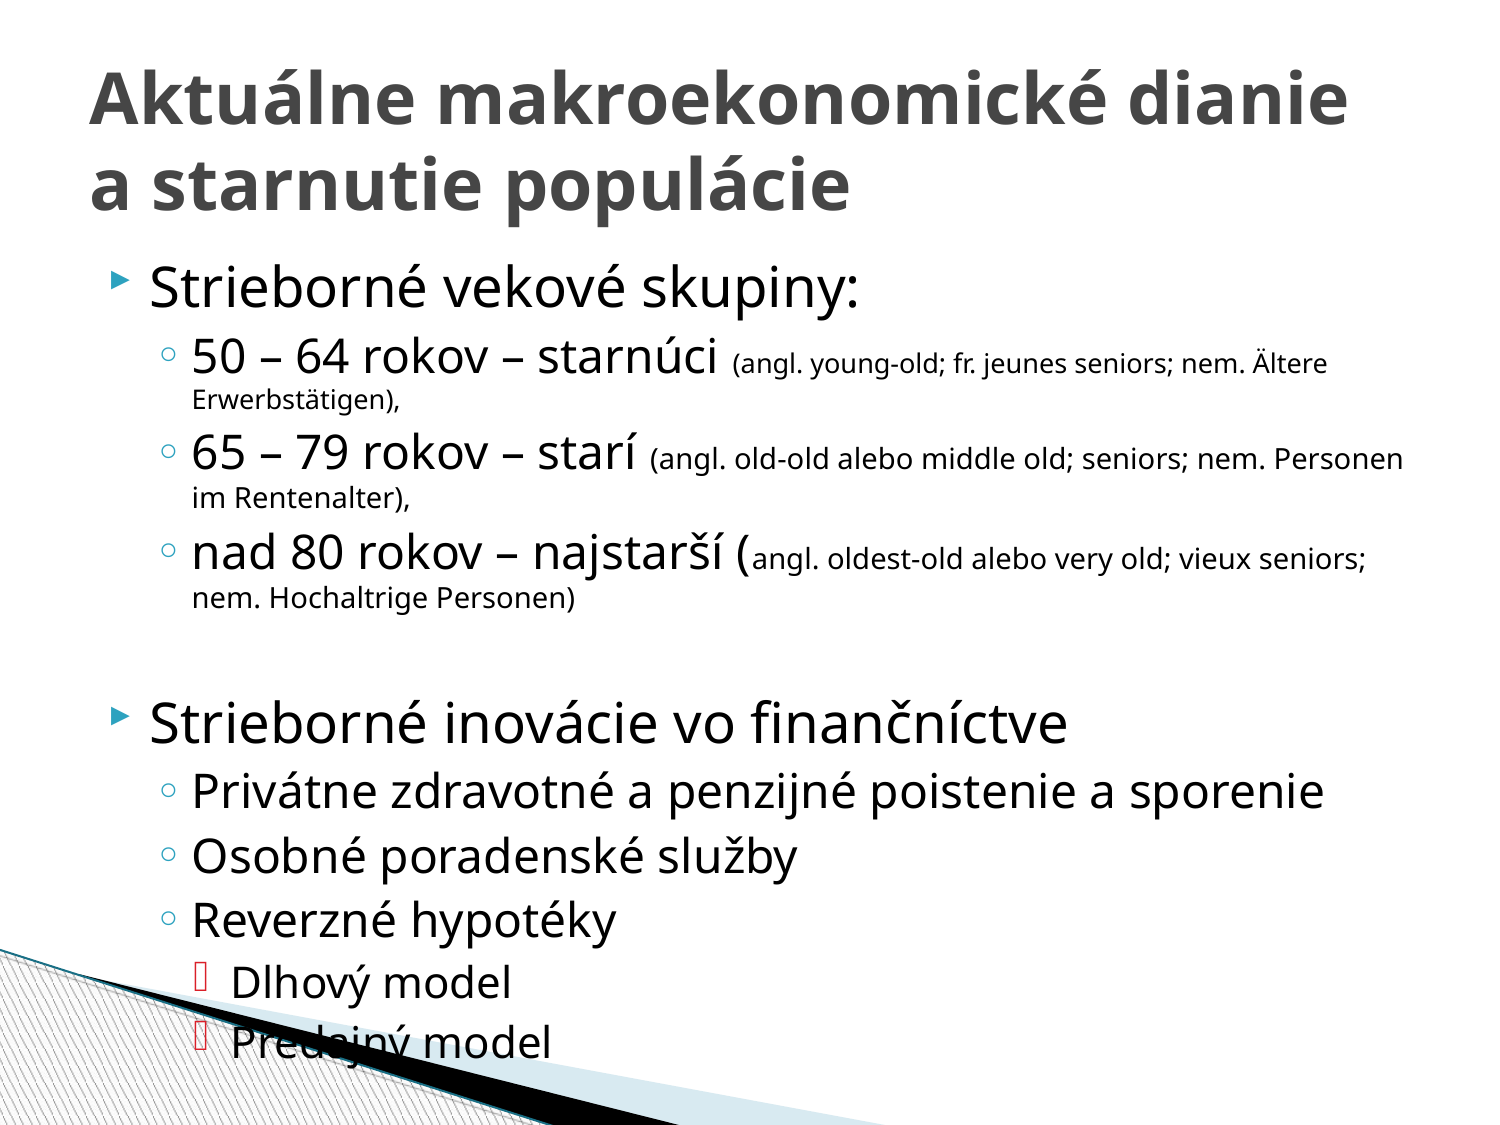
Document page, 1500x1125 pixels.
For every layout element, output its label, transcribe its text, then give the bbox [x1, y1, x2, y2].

list Strieborné vekové skupiny: 50 – 64 rokov – starnúci (angl. young-old; fr. jeunes seniors; nem. Ältere Erwerbstätigen), 65 – 79 rokov – starí (angl. old-old alebo middle old; seniors; nem. Personen im Rentenalter), nad 80 rokov – najstarší (angl. oldest-old alebo very old; vieux seniors; nem. Hochaltrige Personen) Strieborné inovácie vo finančníctve Privátne zdravotné a penzijné poistenie a sporenie Osobné poradenské služby Reverzné hypotéky Dlhový model Predajný model [75, 243, 1425, 1106]
title Aktuálne makroekonomické dianie a starnutie populácie [75, 45, 1425, 233]
picture [0, 952, 543, 1125]
